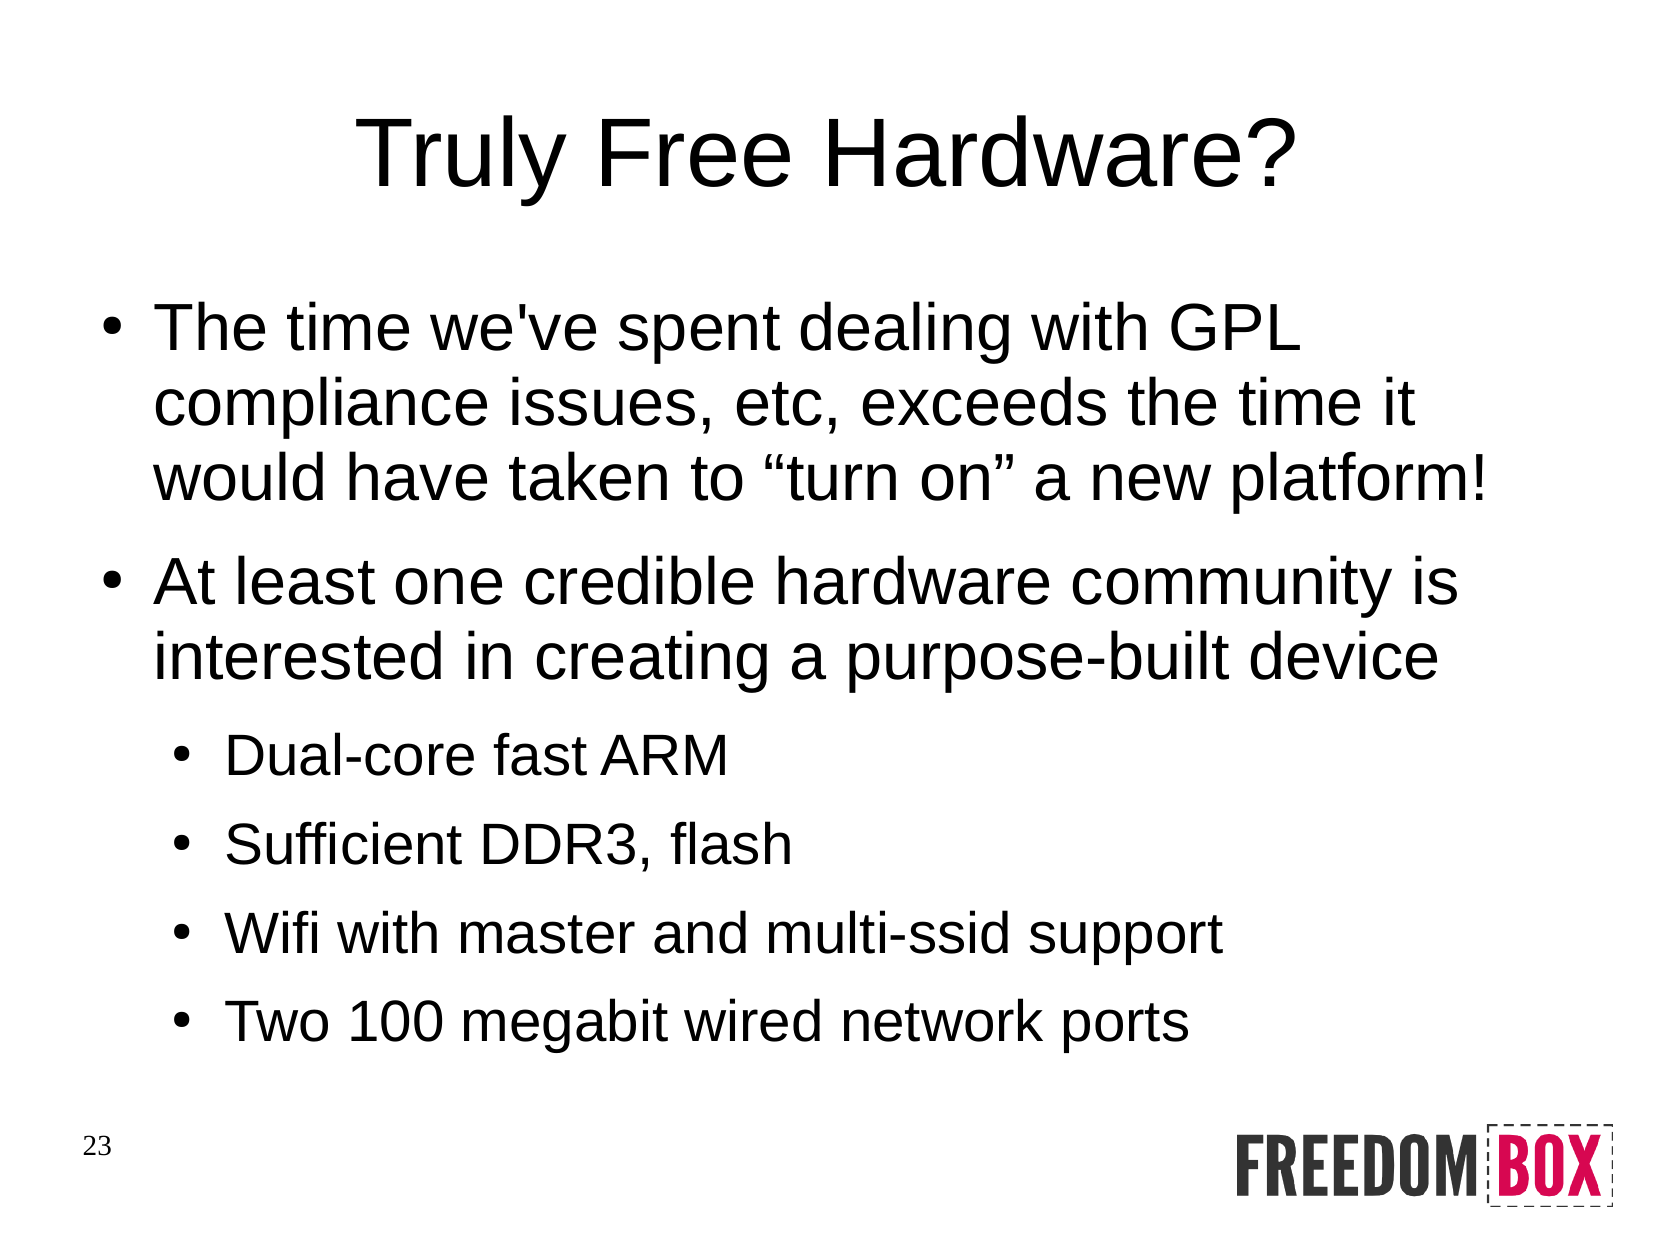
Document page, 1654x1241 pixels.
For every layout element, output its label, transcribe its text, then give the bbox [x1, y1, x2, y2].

list The time we've spent dealing with GPL compliance issues, etc, exceeds the time it would have taken to “turn on” a new platform! At least one credible hardware community is interested in creating a purpose-built device Dual-core fast ARM Sufficient DDR3, flash Wifi with master and multi-ssid support Two 100 megabit wired network ports [82, 290, 1571, 1109]
picture [1237, 1124, 1613, 1207]
title Truly Free Hardware? [82, 49, 1571, 257]
